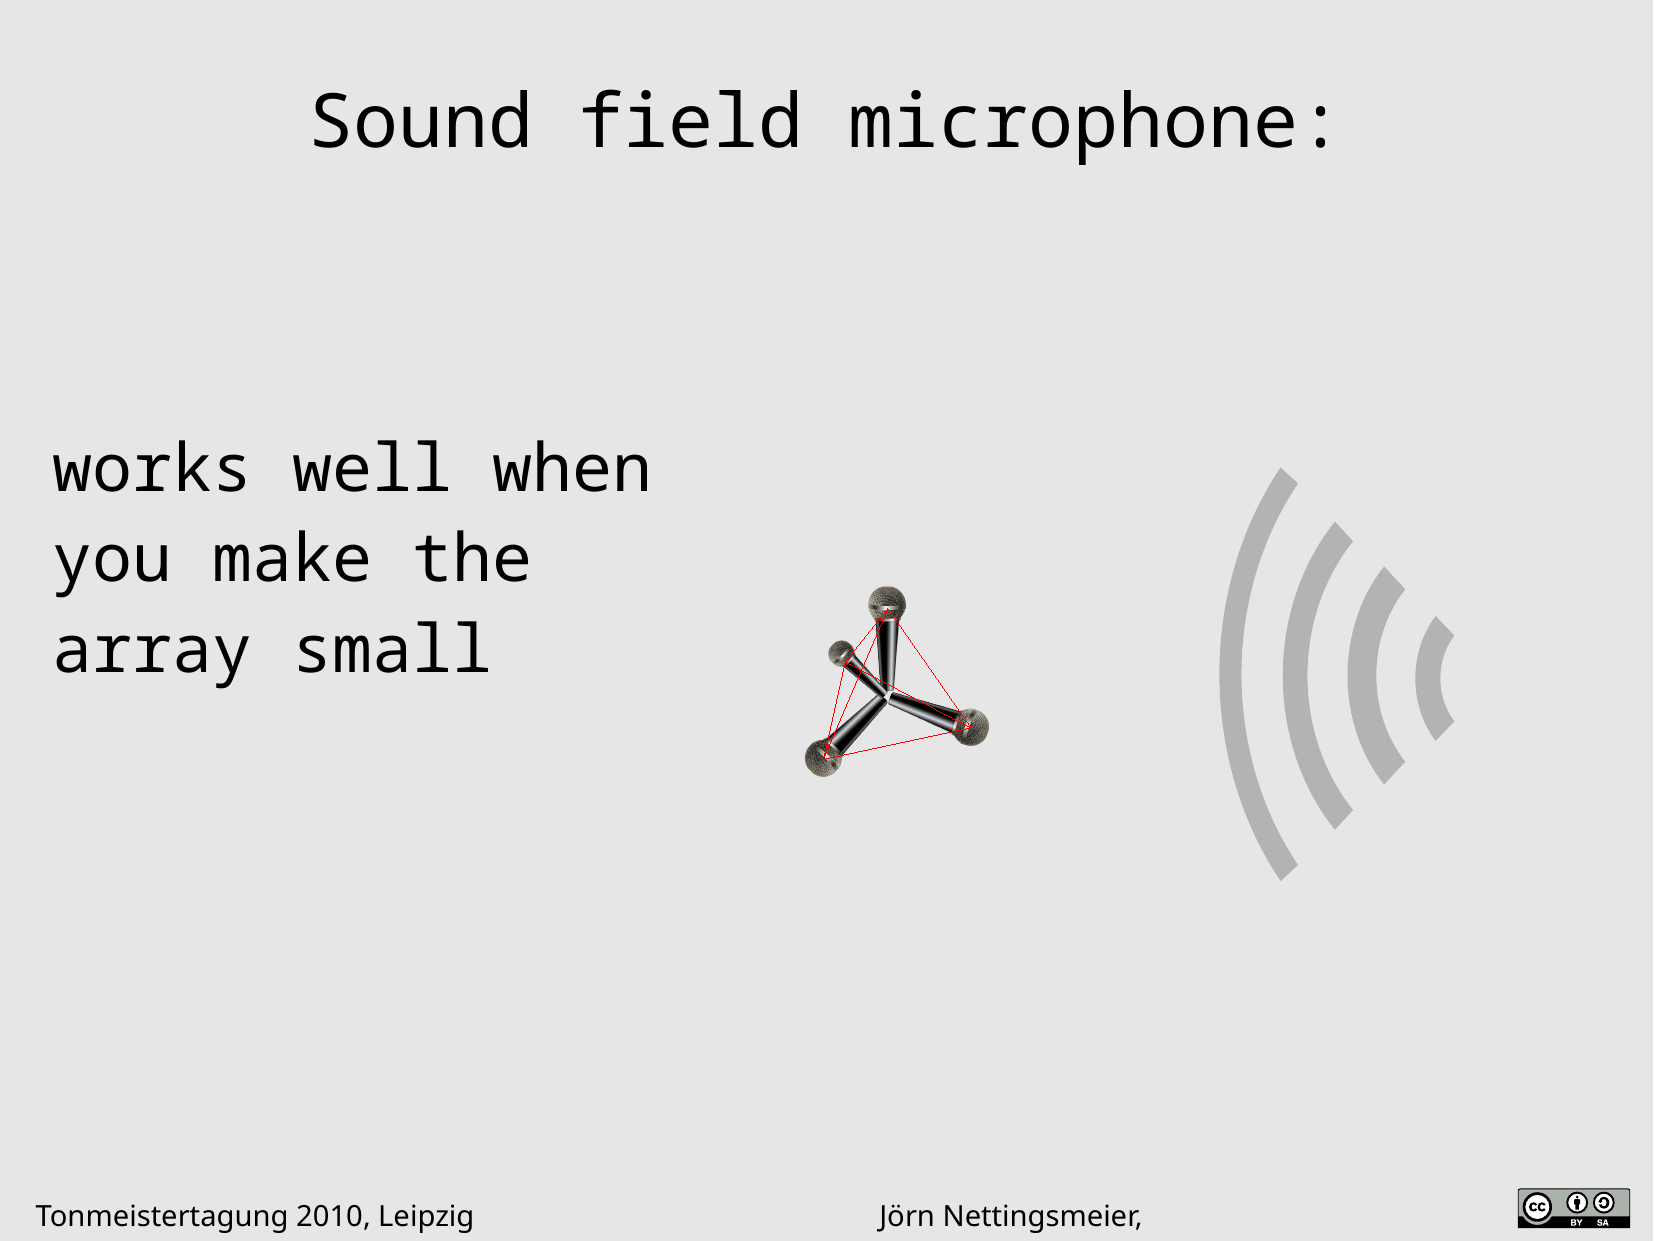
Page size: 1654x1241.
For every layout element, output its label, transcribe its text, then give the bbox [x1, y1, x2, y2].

text_box works well when you make the array small [37, 412, 713, 661]
text_box [1282, 521, 1354, 830]
title Sound field microphone: [82, 49, 1571, 188]
text_box [1219, 467, 1298, 882]
text_box [1415, 616, 1455, 741]
picture [797, 586, 994, 784]
text_box [1347, 566, 1406, 785]
